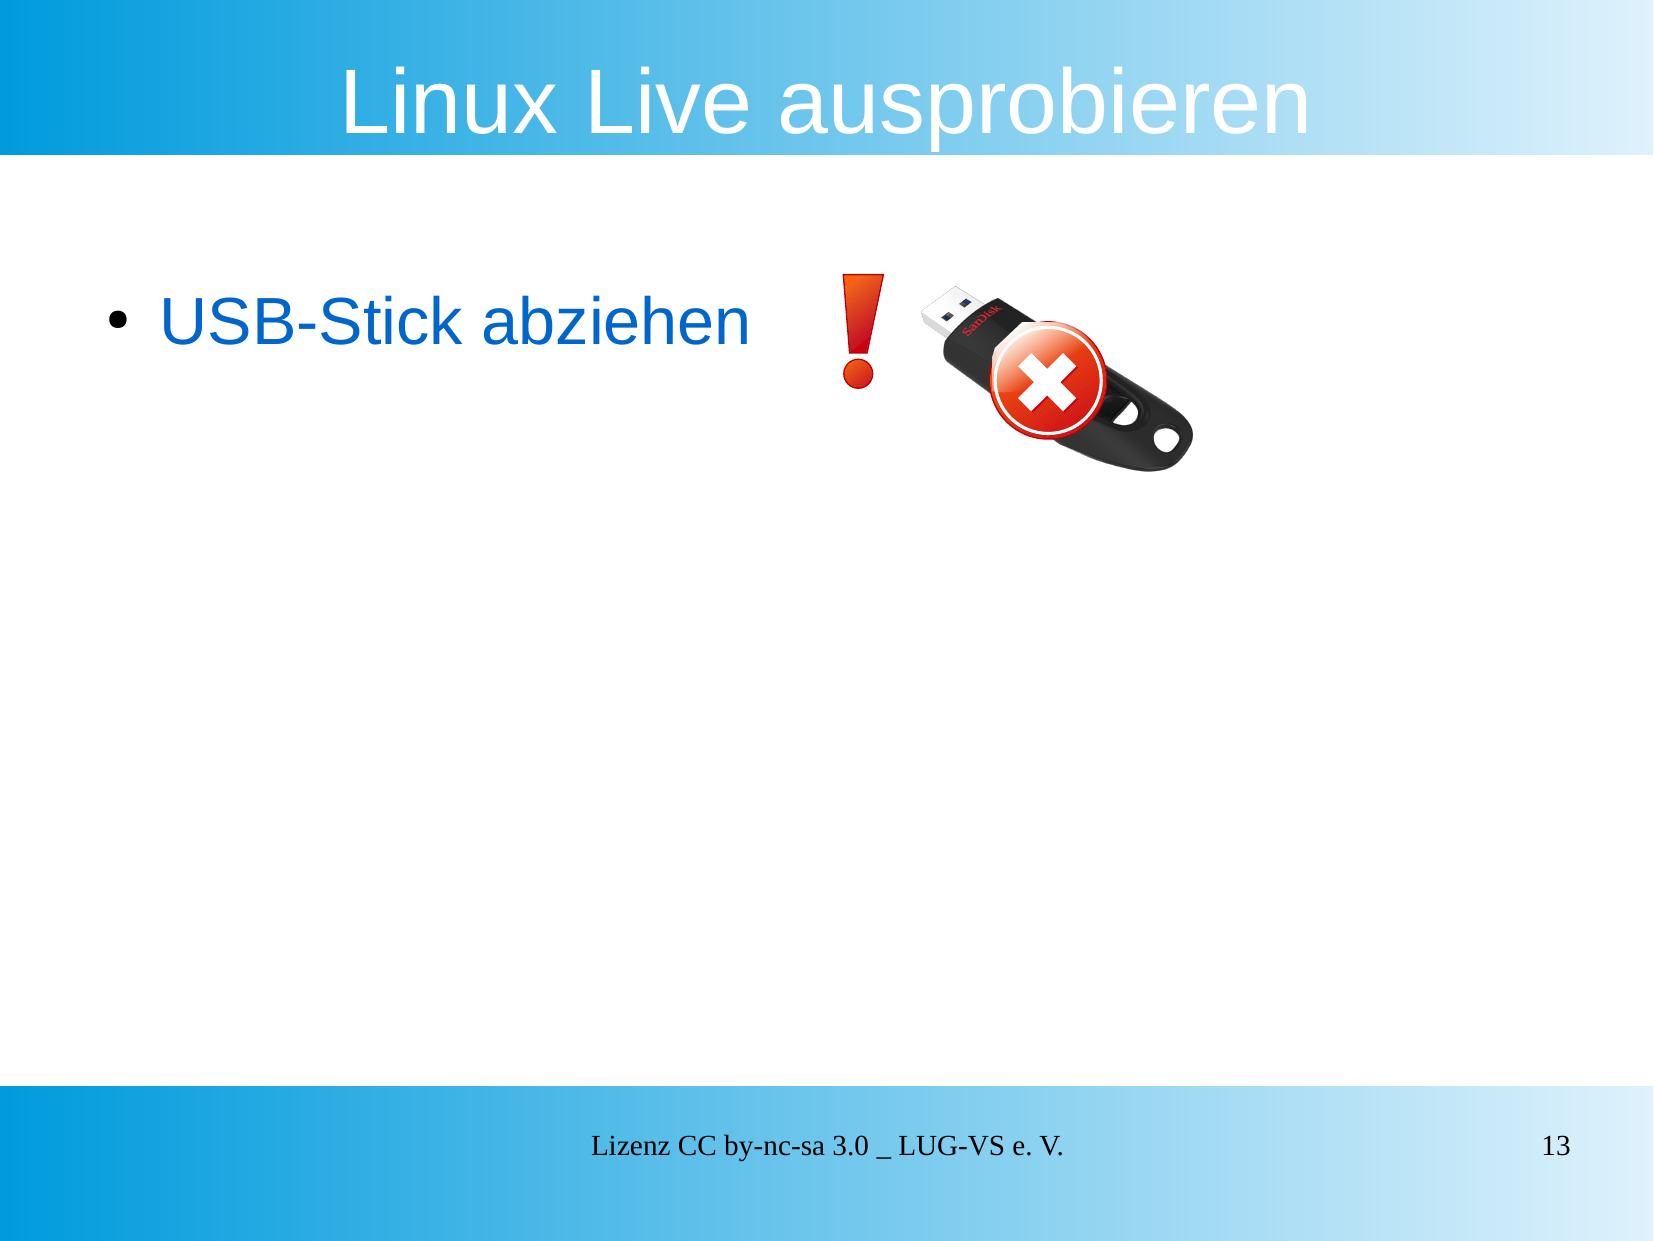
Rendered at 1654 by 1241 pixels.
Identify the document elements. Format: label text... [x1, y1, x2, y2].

list USB-Stick abziehen [88, 284, 1577, 1004]
picture [777, 243, 1193, 515]
title Linux Live ausprobieren [82, 49, 1571, 155]
